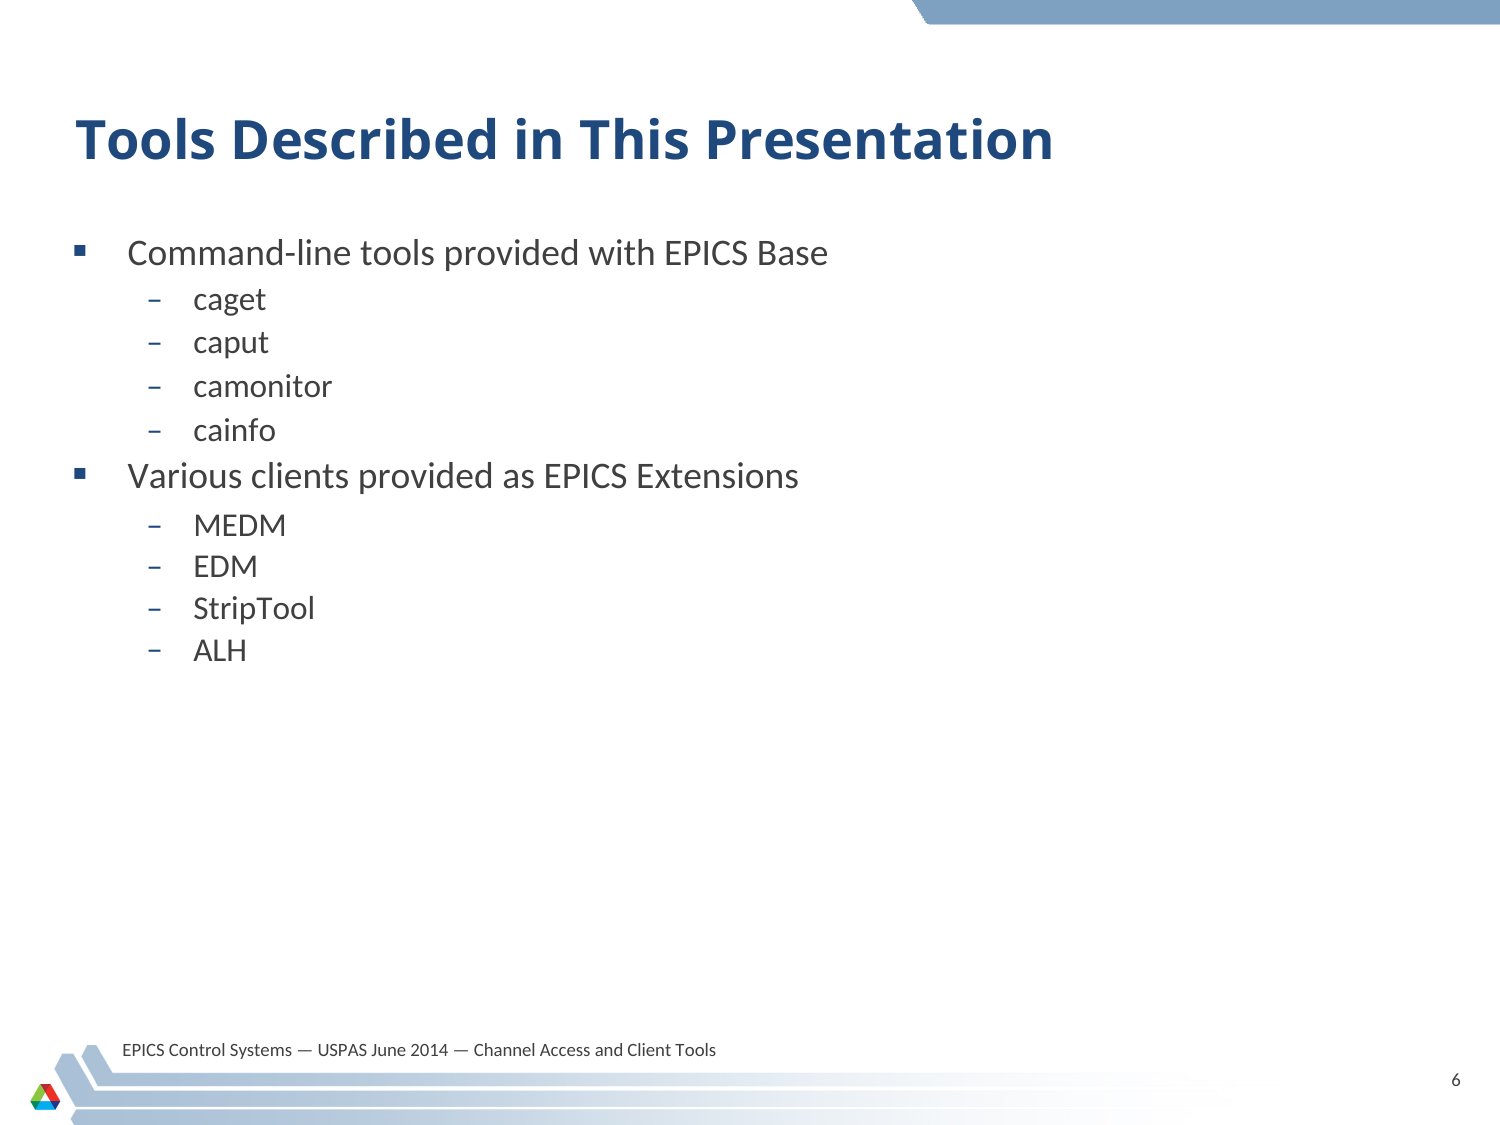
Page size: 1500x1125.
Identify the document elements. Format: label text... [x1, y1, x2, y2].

list Command-line tools provided with EPICS Base caget caput camonitor cainfo Various clients provided as EPICS Extensions MEDM EDM StripTool ALH [56, 229, 1359, 754]
picture [0, 0, 1500, 26]
title Tools Described in This Presentation [75, 45, 1426, 233]
picture [0, 1037, 1500, 1125]
